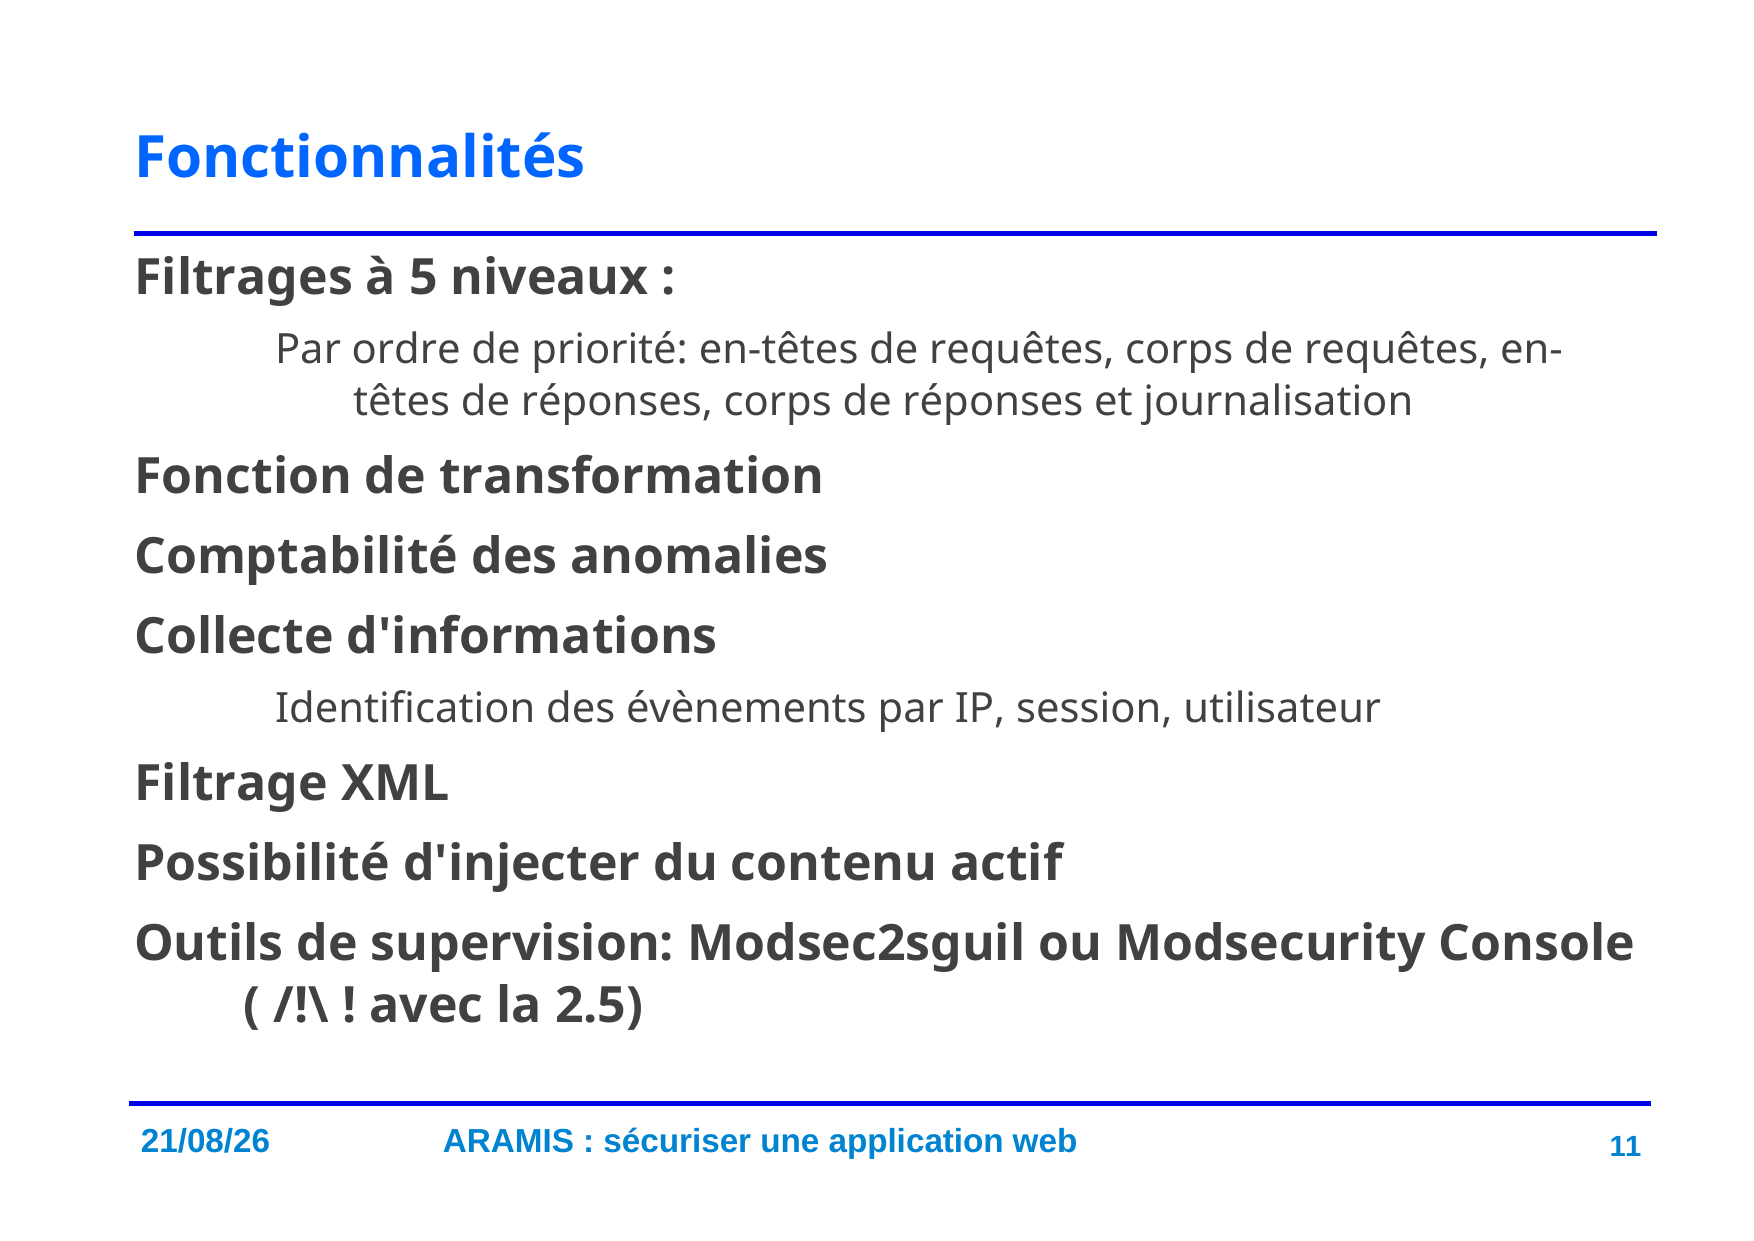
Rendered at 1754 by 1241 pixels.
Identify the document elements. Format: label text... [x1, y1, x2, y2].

list Filtrages à 5 niveaux : Par ordre de priorité: en-têtes de requêtes, corps de requêtes, en-têtes de réponses, corps de réponses et journalisation Fonction de transformation Comptabilité des anomalies Collecte d'informations Identification des évènements par IP, session, utilisateur Filtrage XML Possibilité d'injecter du contenu actif Outils de supervision: Modsec2sguil ou Modsecurity Console ( /!\ ! avec la 2.5) [134, 245, 1657, 1031]
title Fonctionnalités [134, 96, 1456, 222]
